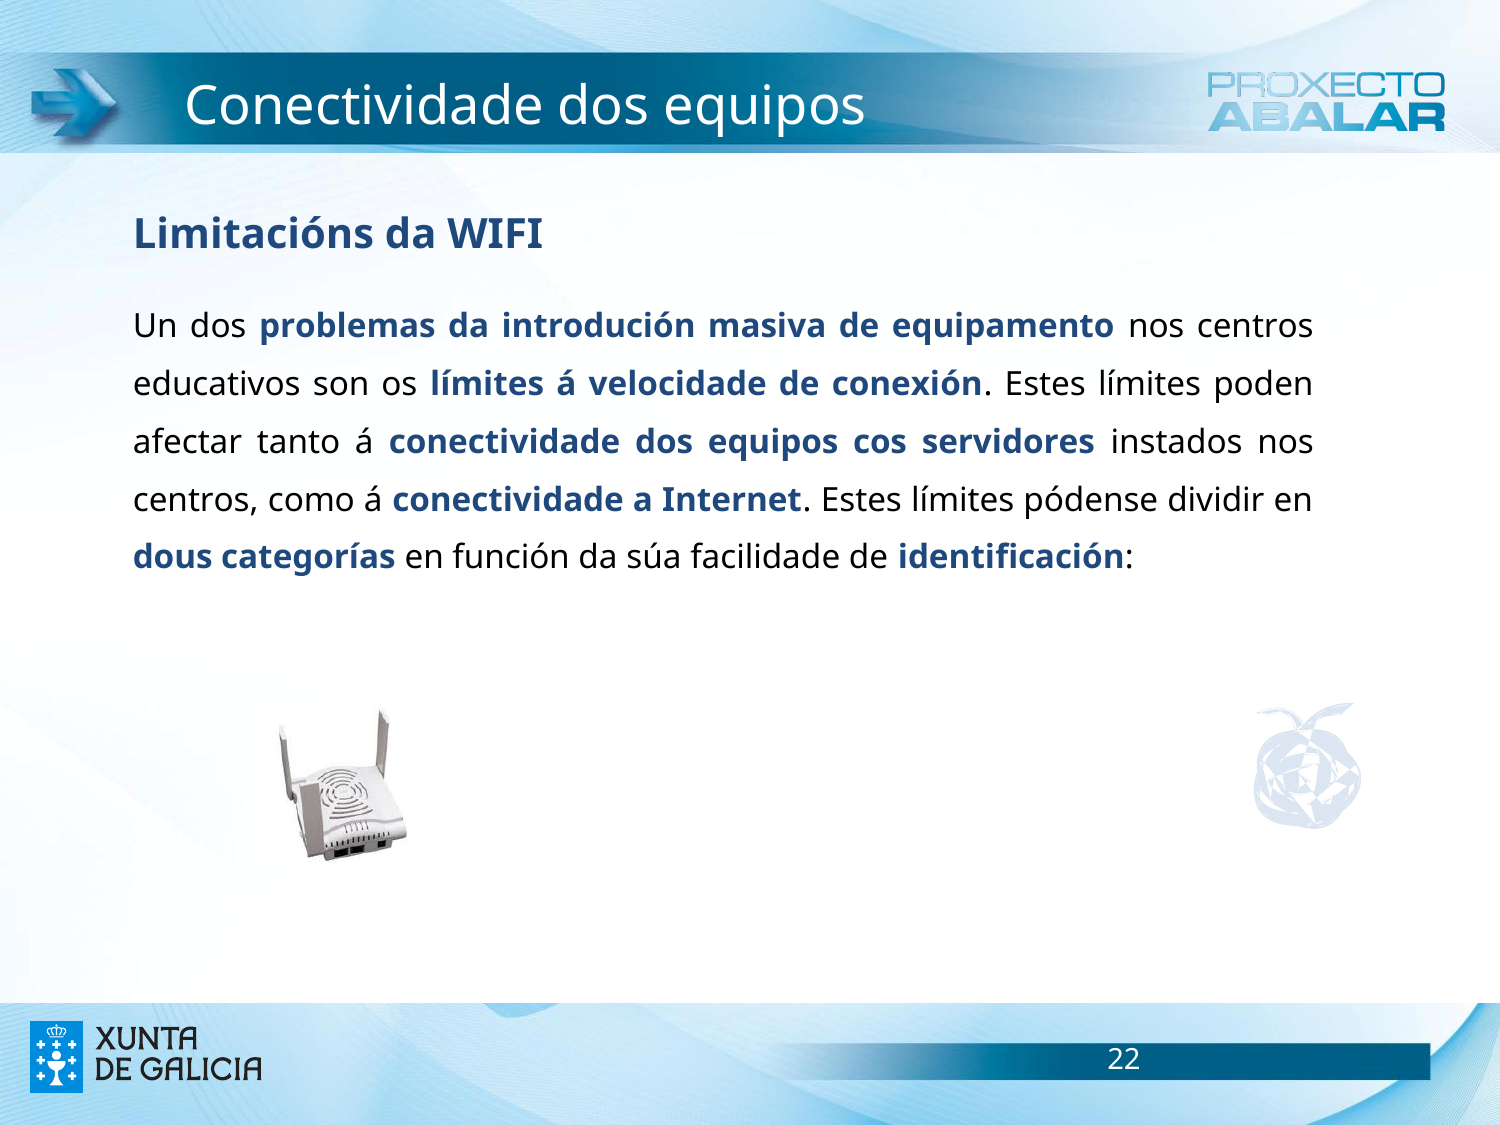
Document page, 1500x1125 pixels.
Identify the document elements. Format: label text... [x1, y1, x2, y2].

slide_number <número> [1092, 1032, 1443, 1093]
text_box Limitacións da WIFI Un dos problemas da introdución masiva de equipamento nos centros educativos son os límites á velocidade de conexión. Estes límites poden afectar tanto á conectividade dos equipos cos servidores instados nos centros, como á conectividade a Internet. Estes límites pódense dividir en dous categorías en función da súa facilidade de identificación: [118, 177, 1329, 583]
text_box [1253, 702, 1362, 829]
text_box Conectividade dos equipos [184, 70, 868, 136]
picture [0, 0, 1500, 1125]
